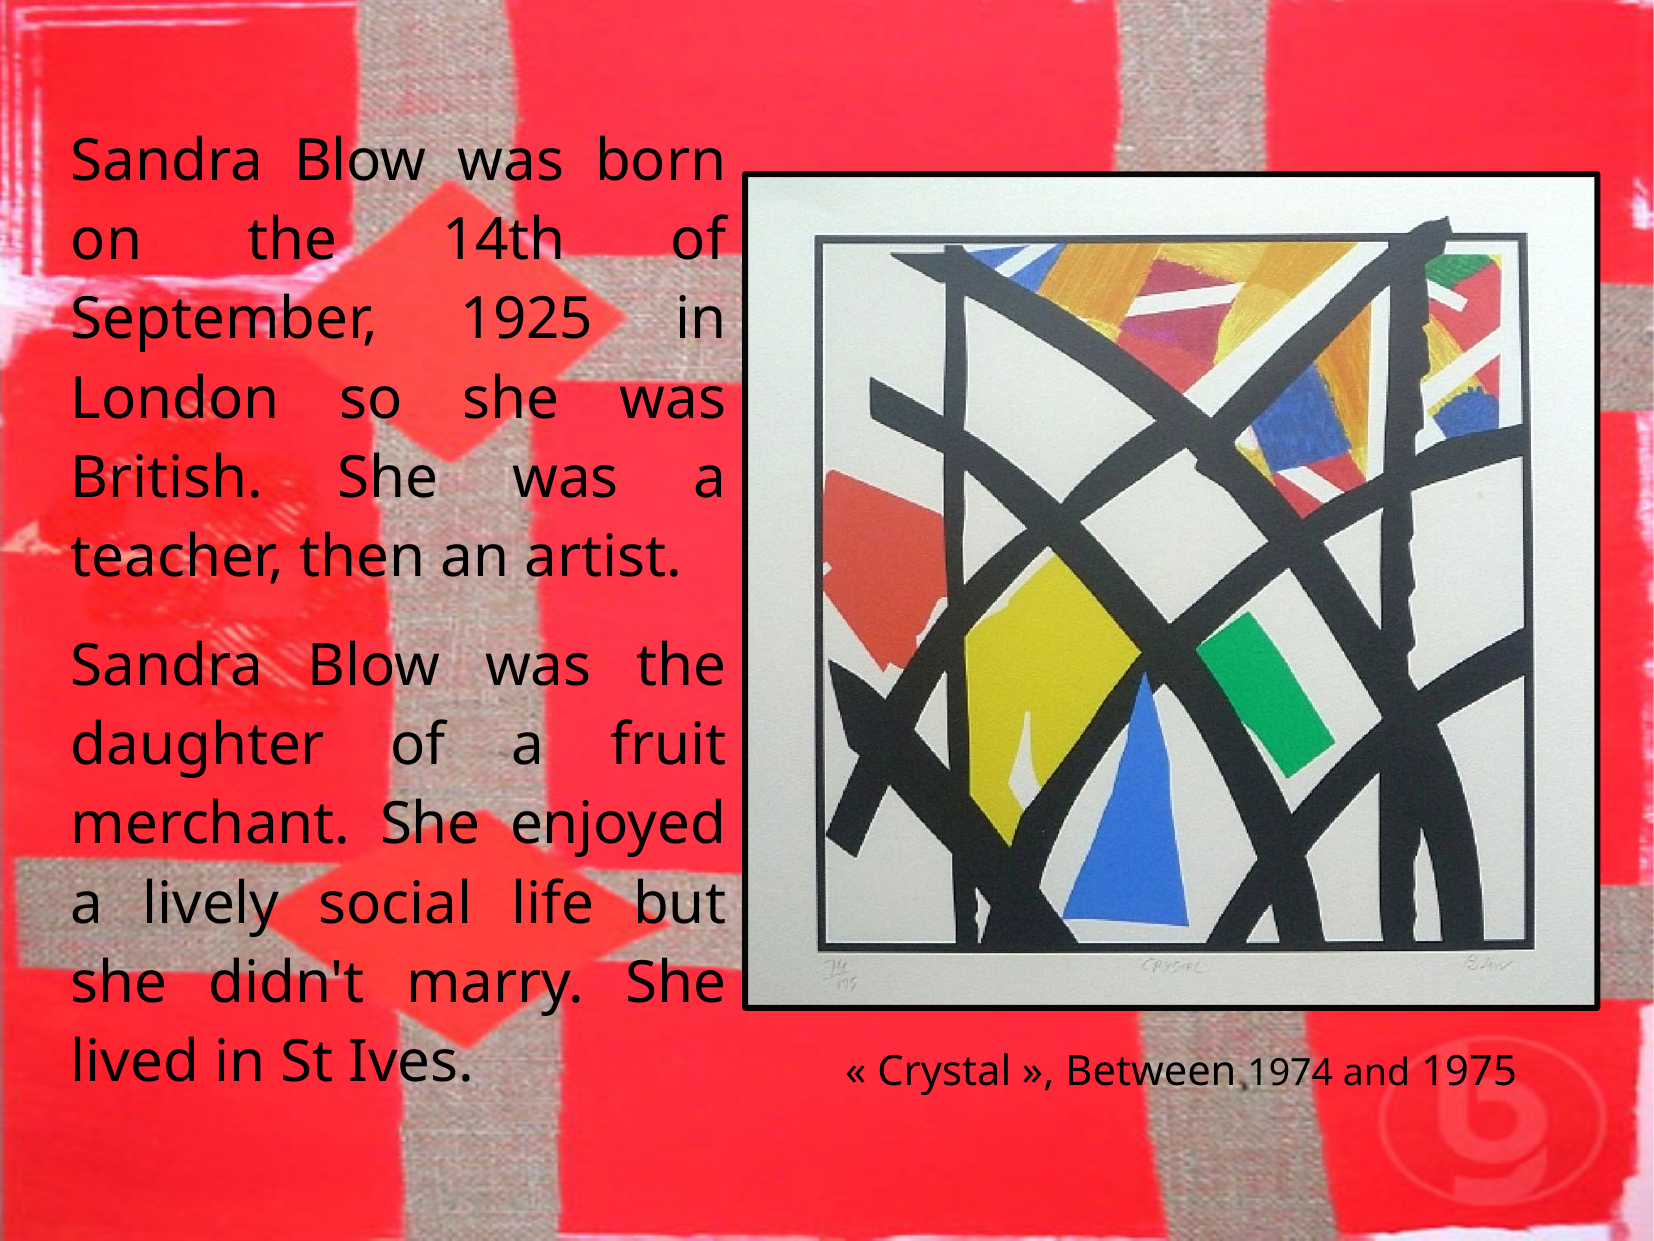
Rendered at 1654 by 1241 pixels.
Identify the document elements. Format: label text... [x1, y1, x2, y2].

text_box « Crystal », Between 1974 and 1975 [797, 1033, 1565, 1104]
picture [0, 0, 1654, 1241]
list Sandra Blow was born on the 14th of September, 1925 in London so she was British. She was a teacher, then an artist. Sandra Blow was the daughter of a fruit merchant. She enjoyed a lively social life but she didn't marry. She lived in St Ives. [0, 118, 727, 1139]
